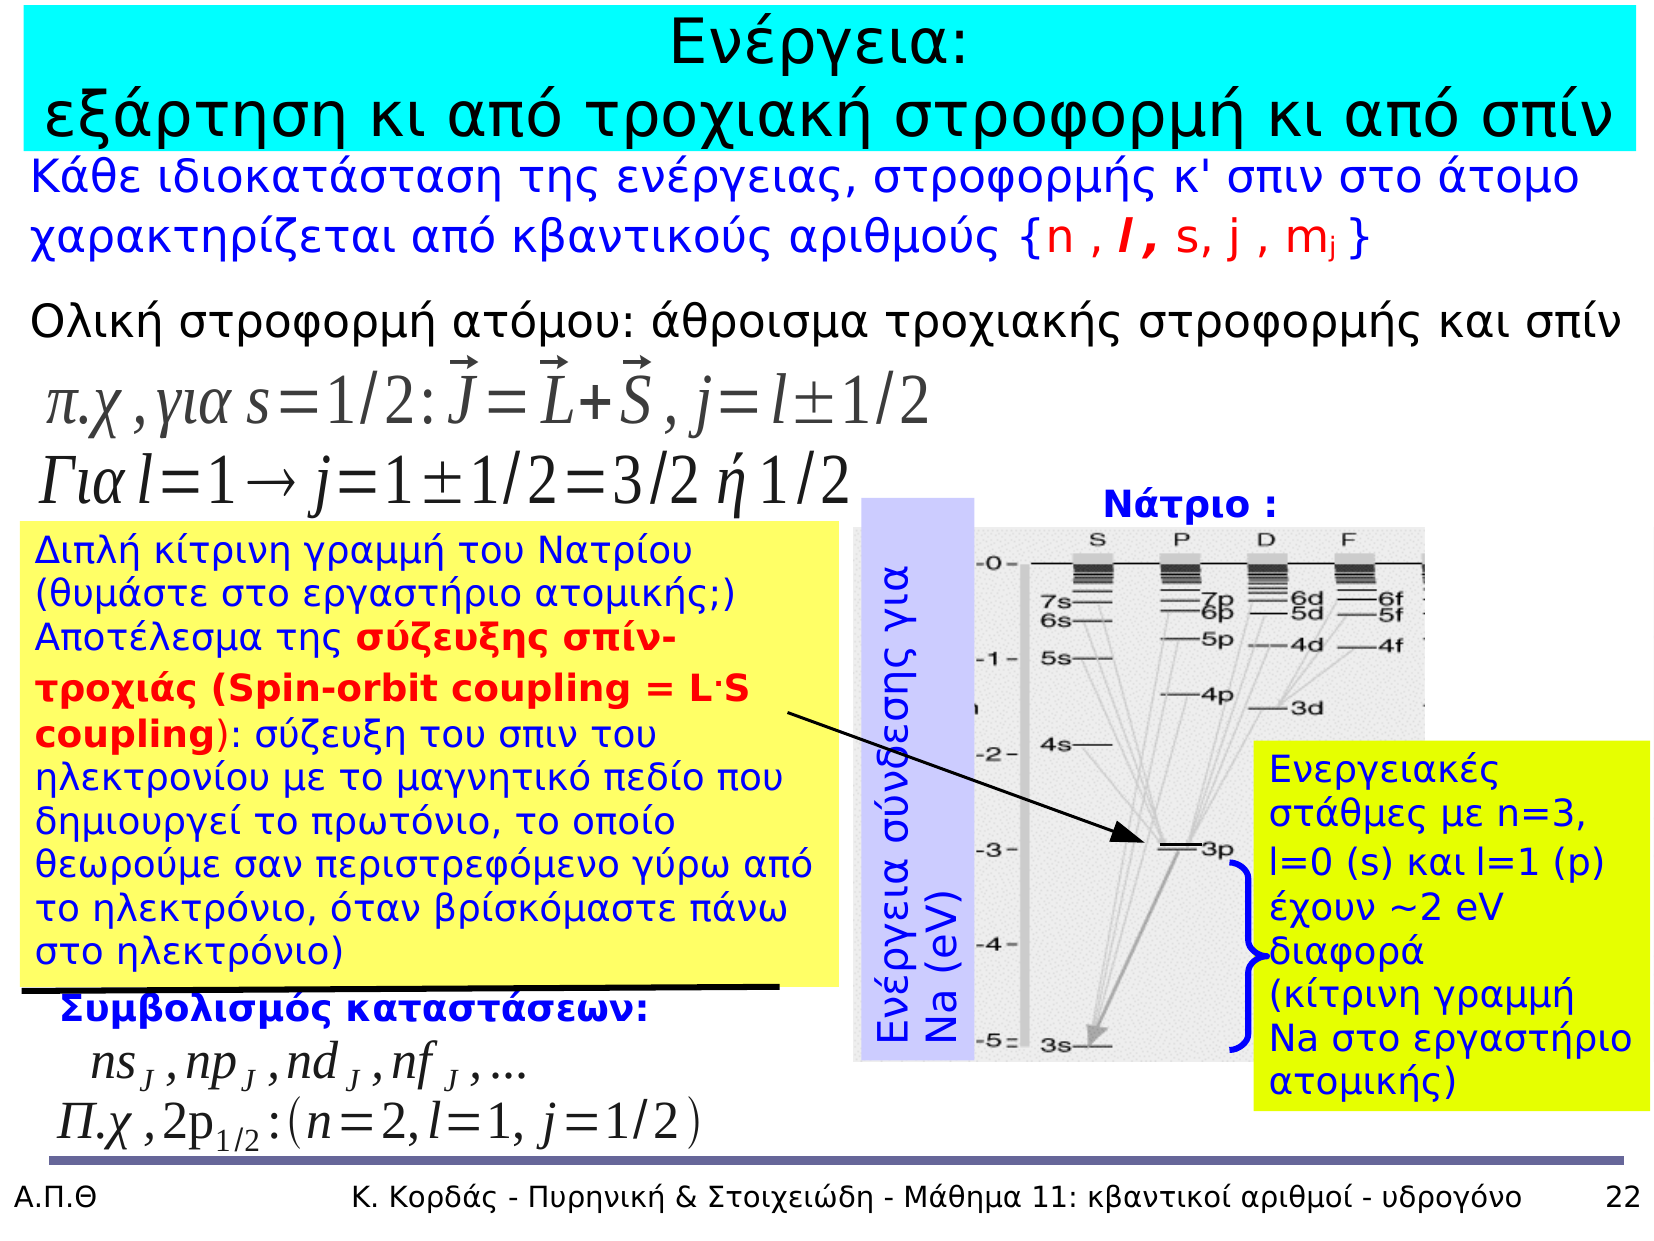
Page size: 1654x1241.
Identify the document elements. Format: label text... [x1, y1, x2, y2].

chart [41, 1027, 714, 1161]
text_box Ενεργειακές στάθμες με n=3, l=0 (s) και l=1 (p) έχουν ~2 eV διαφορά (κίτρινη γραμμή Na στο εργαστήριο ατομικής) [1253, 740, 1651, 1110]
picture [853, 527, 1424, 1062]
text_box Ενέργεια σύνδεσης για Na (eV) [861, 742, 975, 1061]
text_box Ενέργεια σύνδεσης για Na (eV) [861, 497, 975, 778]
list Κάθε ιδιοκατάσταση της ενέργειας, στροφορμής κ' σπιν στο άτομο χαρακτηρίζεται από κβαντικούς αριθμούς {n , l , s, j , mj } Ολική στροφορμή ατόμου: άθροισμα τροχιακής στροφορμής και σπίν [0, 150, 1641, 359]
picture [853, 527, 861, 737]
text_box Νάτριο : [1087, 475, 1351, 535]
text_box Διπλή κίτρινη γραμμή του Νατρίου (θυμάστε στο εργαστήριο ατομικής;) Αποτέλεσμα της σύζευξης σπίν-τροχιάς (Spin-orbit coupling = L.S coupling): σύζευξη του σπιν του ηλεκτρονίου με το μαγνητικό πεδίο που δημιουργεί το πρωτόνιο, το οποίο θεωρούμε σαν περιστρεφόμενο γύρω από το ηλεκτρόνιο, όταν βρίσκόμαστε πάνω στο ηλεκτρόνιο) [19, 521, 839, 987]
text_box Συμβολισμός καταστάσεων: [44, 979, 695, 987]
text_box [1424, 524, 1654, 1088]
chart [20, 351, 954, 521]
title Eνέργεια: εξάρτηση κι από τροχιακή στροφορμή κι από σπίν [23, 5, 1637, 152]
text_box Συμβολισμός καταστάσεων: [44, 991, 695, 1038]
